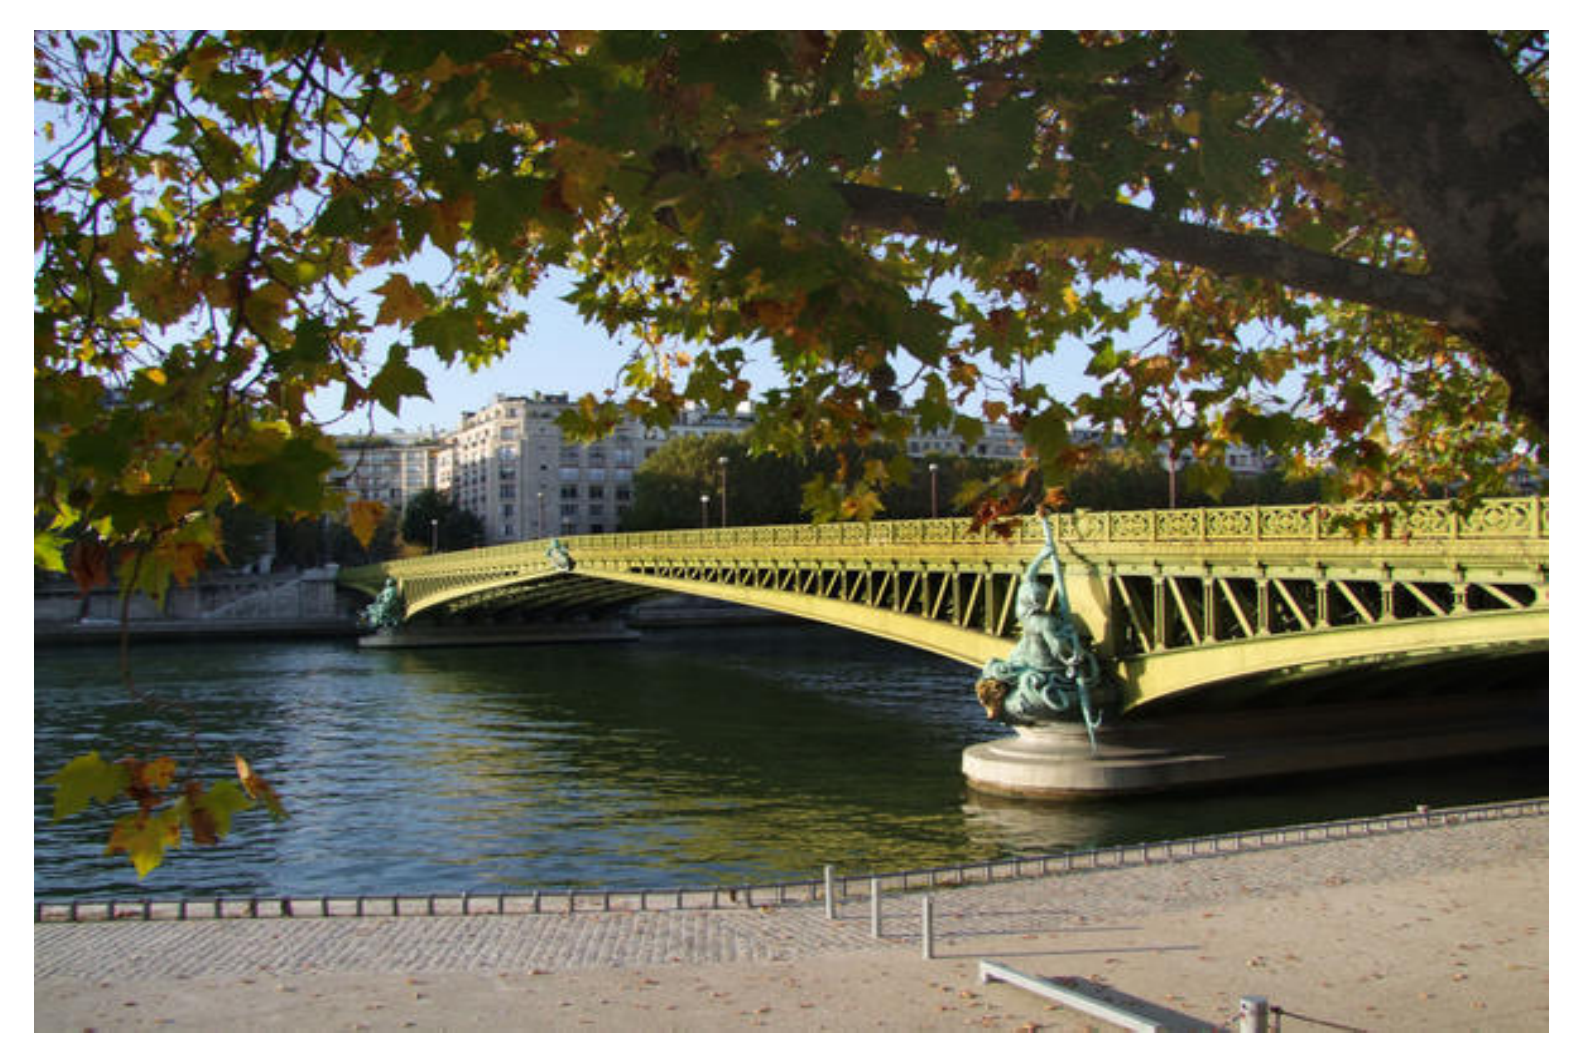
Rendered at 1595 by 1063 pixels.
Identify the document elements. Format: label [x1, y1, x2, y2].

picture [34, 30, 1549, 1033]
